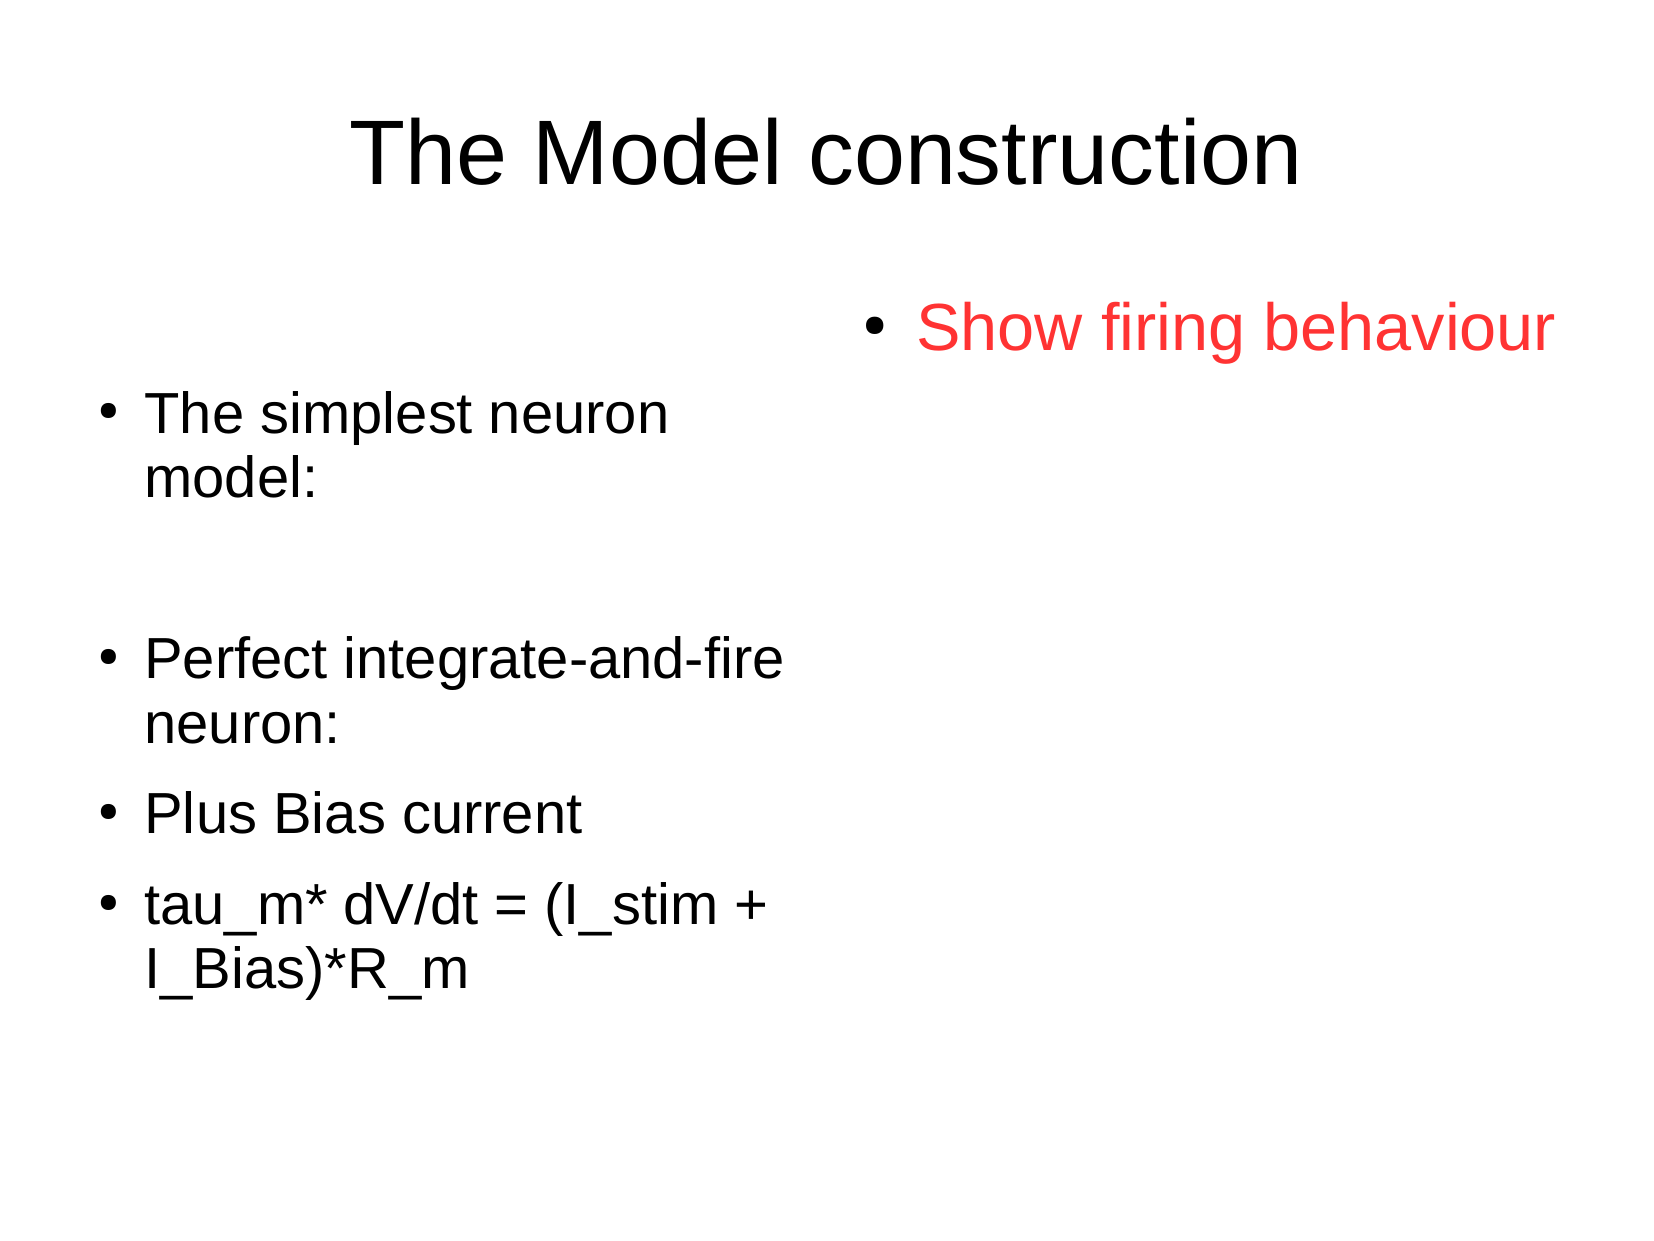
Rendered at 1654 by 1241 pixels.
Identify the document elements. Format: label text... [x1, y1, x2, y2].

list Show firing behaviour [845, 290, 1572, 1010]
list The simplest neuron model: Perfect integrate-and-fire neuron: Plus Bias current tau_m* dV/dt = (I_stim + I_Bias)*R_m [82, 290, 809, 1010]
title The Model construction [82, 49, 1571, 257]
